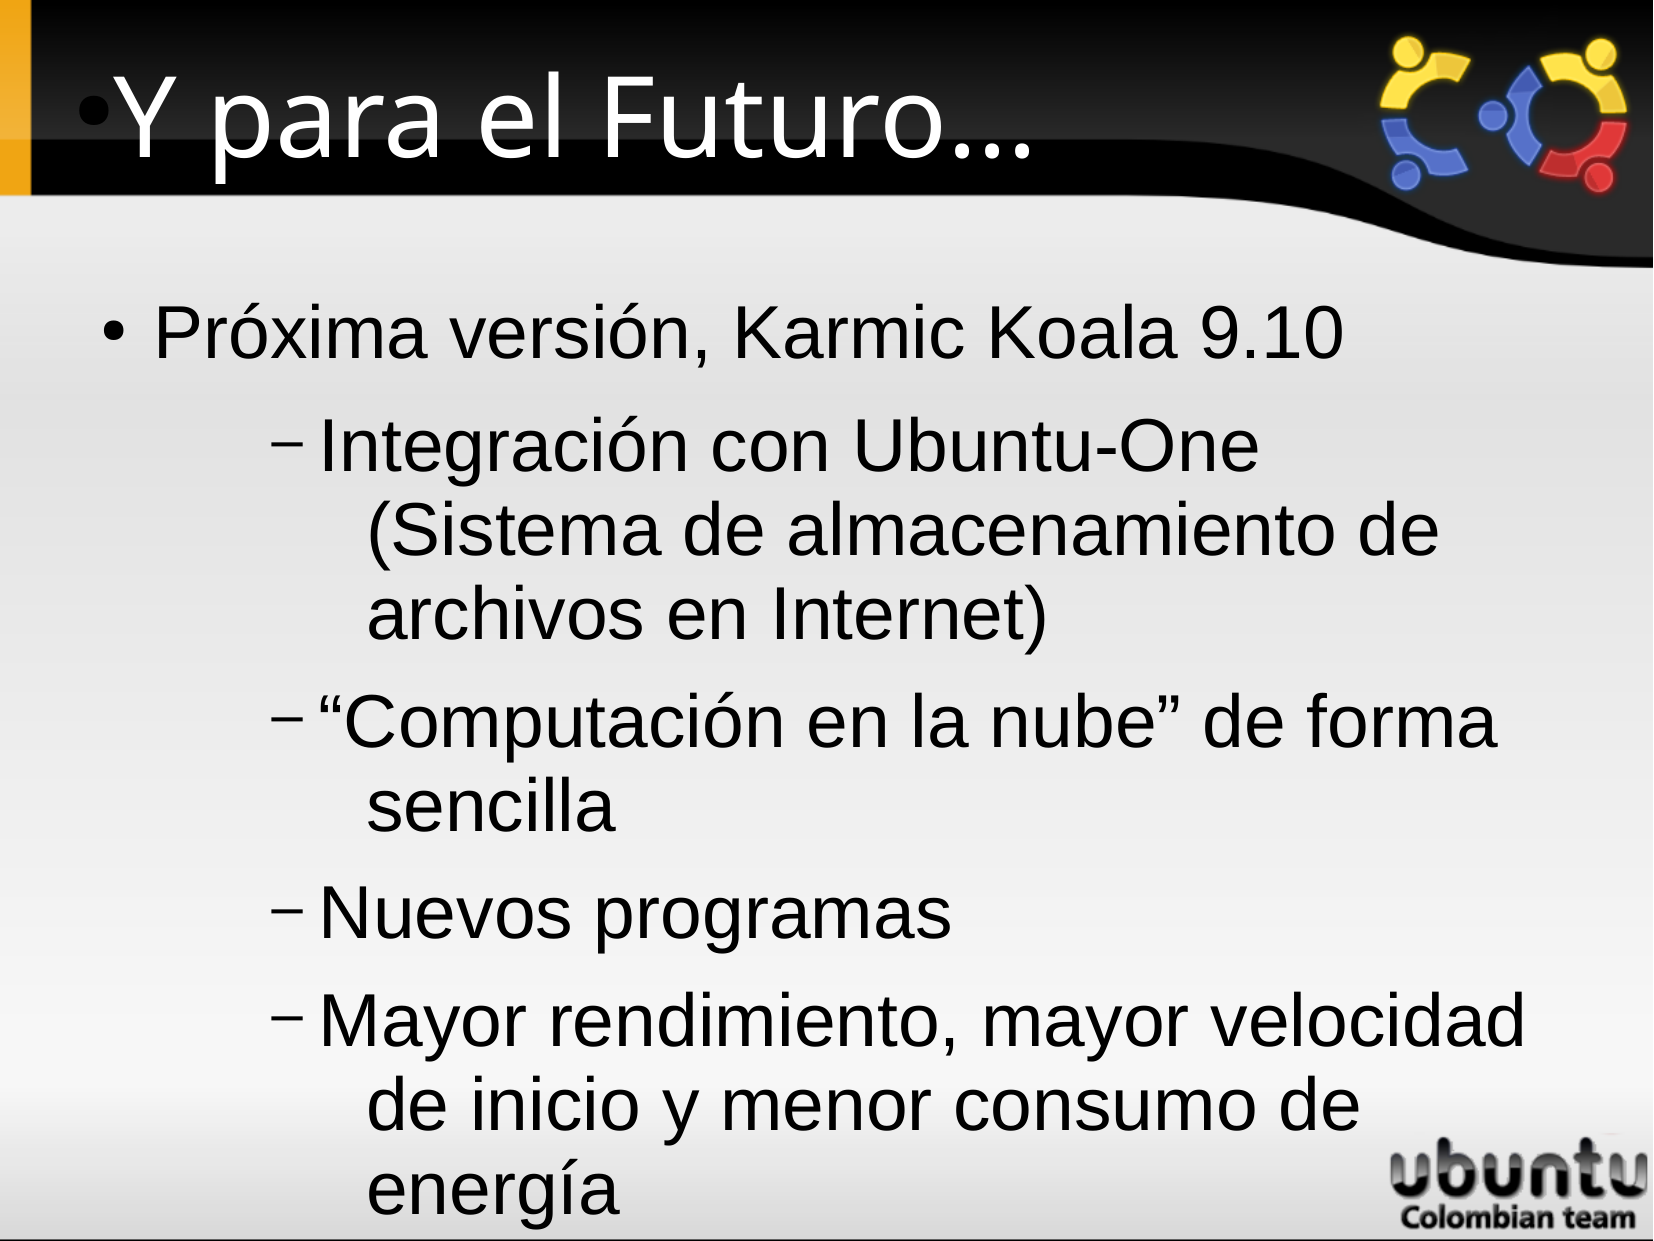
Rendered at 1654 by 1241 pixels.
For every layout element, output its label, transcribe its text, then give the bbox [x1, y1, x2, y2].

picture [0, 0, 1653, 1241]
text_box Y para el Futuro... [59, 29, 1447, 178]
list Próxima versión, Karmic Koala 9.10 Integración con Ubuntu-One (Sistema de almacenamiento de archivos en Internet) “Computación en la nube” de forma sencilla Nuevos programas Mayor rendimiento, mayor velocidad de inicio y menor consumo de energía [82, 290, 1571, 1231]
